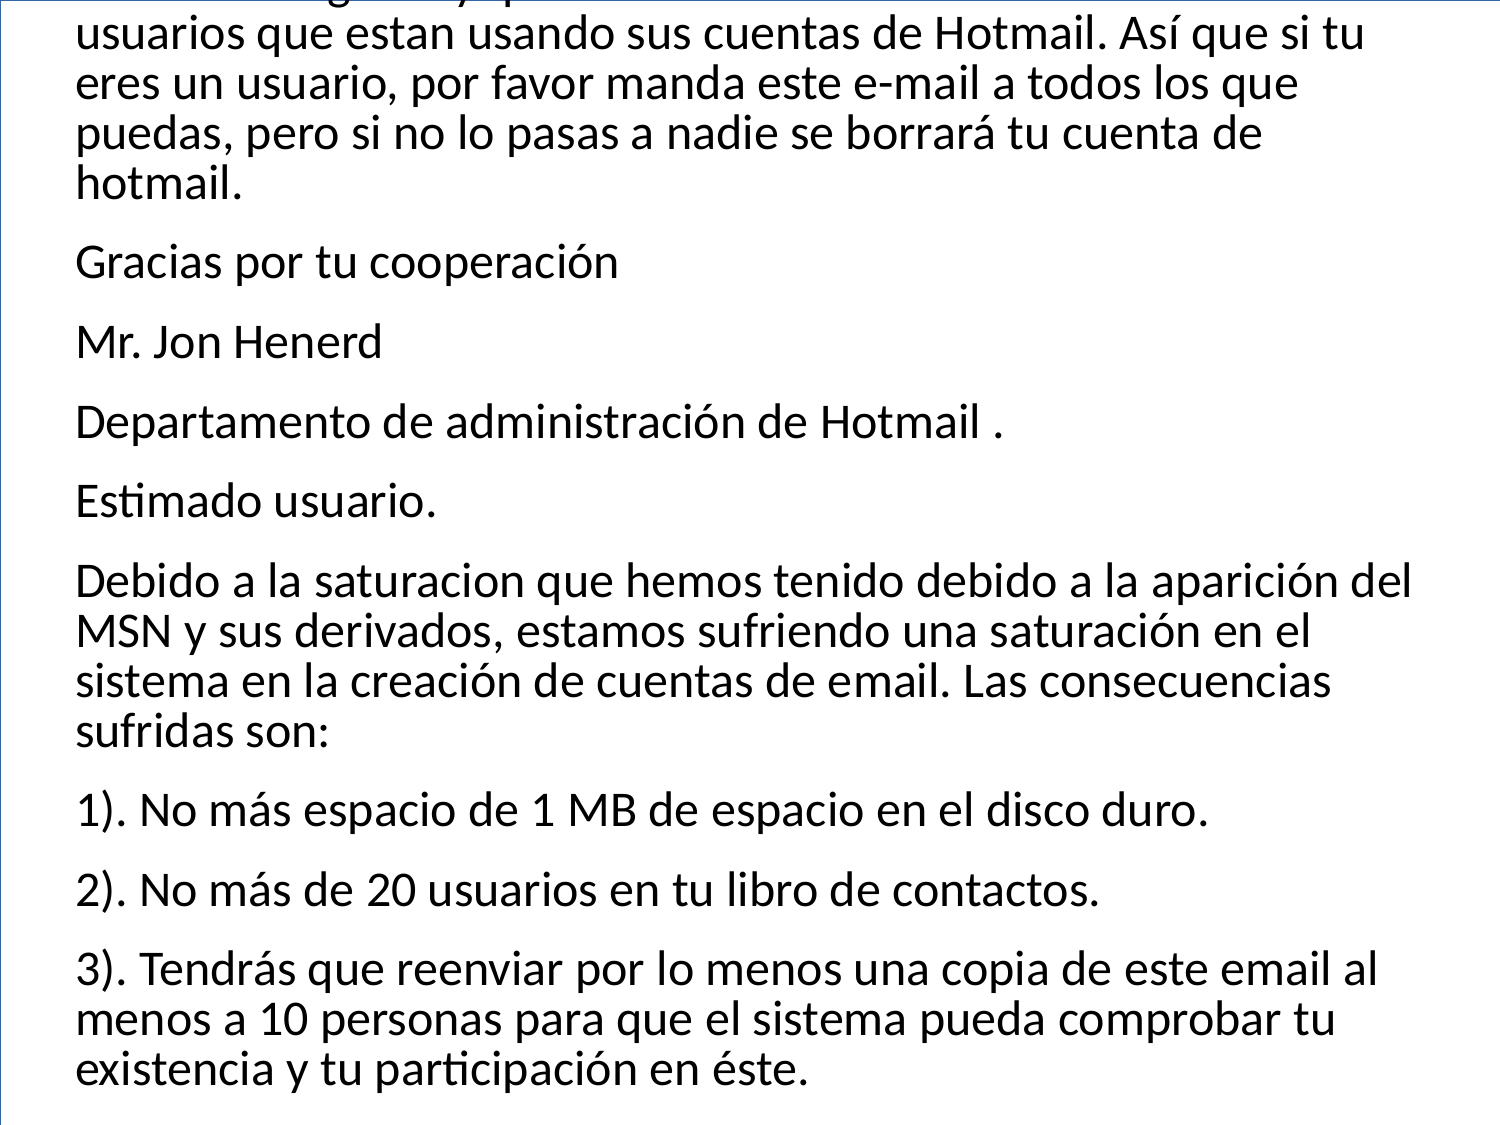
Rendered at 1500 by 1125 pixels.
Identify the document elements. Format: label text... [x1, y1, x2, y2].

text_box [0, 0, 1500, 1125]
text_box [332, 0, 345, 4]
list PÁSALO A TODOS TUS CONTACTOS PORQUE AHORA SI ES DEFINITIVO Hotmail se cierra Si usas Hotmail manda este mensaje a todos los que sepas que lo usan, de lo contrario el dueño de Hotmail (Jon Henerd) borrará tu mail de aquí­. Hotmail se esta sobrecargando y necesitamos librarnos de gente y queremos saber cuales son los actuales usuarios que estan usando sus cuentas de Hotmail. Así­ que si tu eres un usuario, por favor manda este e-mail a todos los que puedas, pero si no lo pasas a nadie se borrará tu cuenta de hotmail. Gracias por tu cooperación Mr. Jon Henerd Departamento de administración de Hotmail . Estimado usuario. Debido a la saturacion que hemos tenido debido a la aparición del MSN y sus derivados, estamos sufriendo una saturación en el sistema en la creación de cuentas de email. Las consecuencias sufridas son: 1). No más espacio de 1 MB de espacio en el disco duro. 2). No más de 20 usuarios en tu libro de contactos. 3). Tendrás que reenviar por lo menos una copia de este email al menos a 10 personas para que el sistema pueda comprobar tu existencia y tu participación en éste. Microsoft Internet Services ha puesto un pequeño dispositivo al mensage que al reenviarlo quedaras en la lista de usuarios activos de hotmail. Si no haces los requisitos pedidos en menos de 7 dias tu cuenta sera Clausurada y eliminada definitivamente del systema. Disculpas por las molestias. a.. Atenamente: Hotmail Staff' b.. Edwar John - Presidente [75, 35, 1425, 1075]
